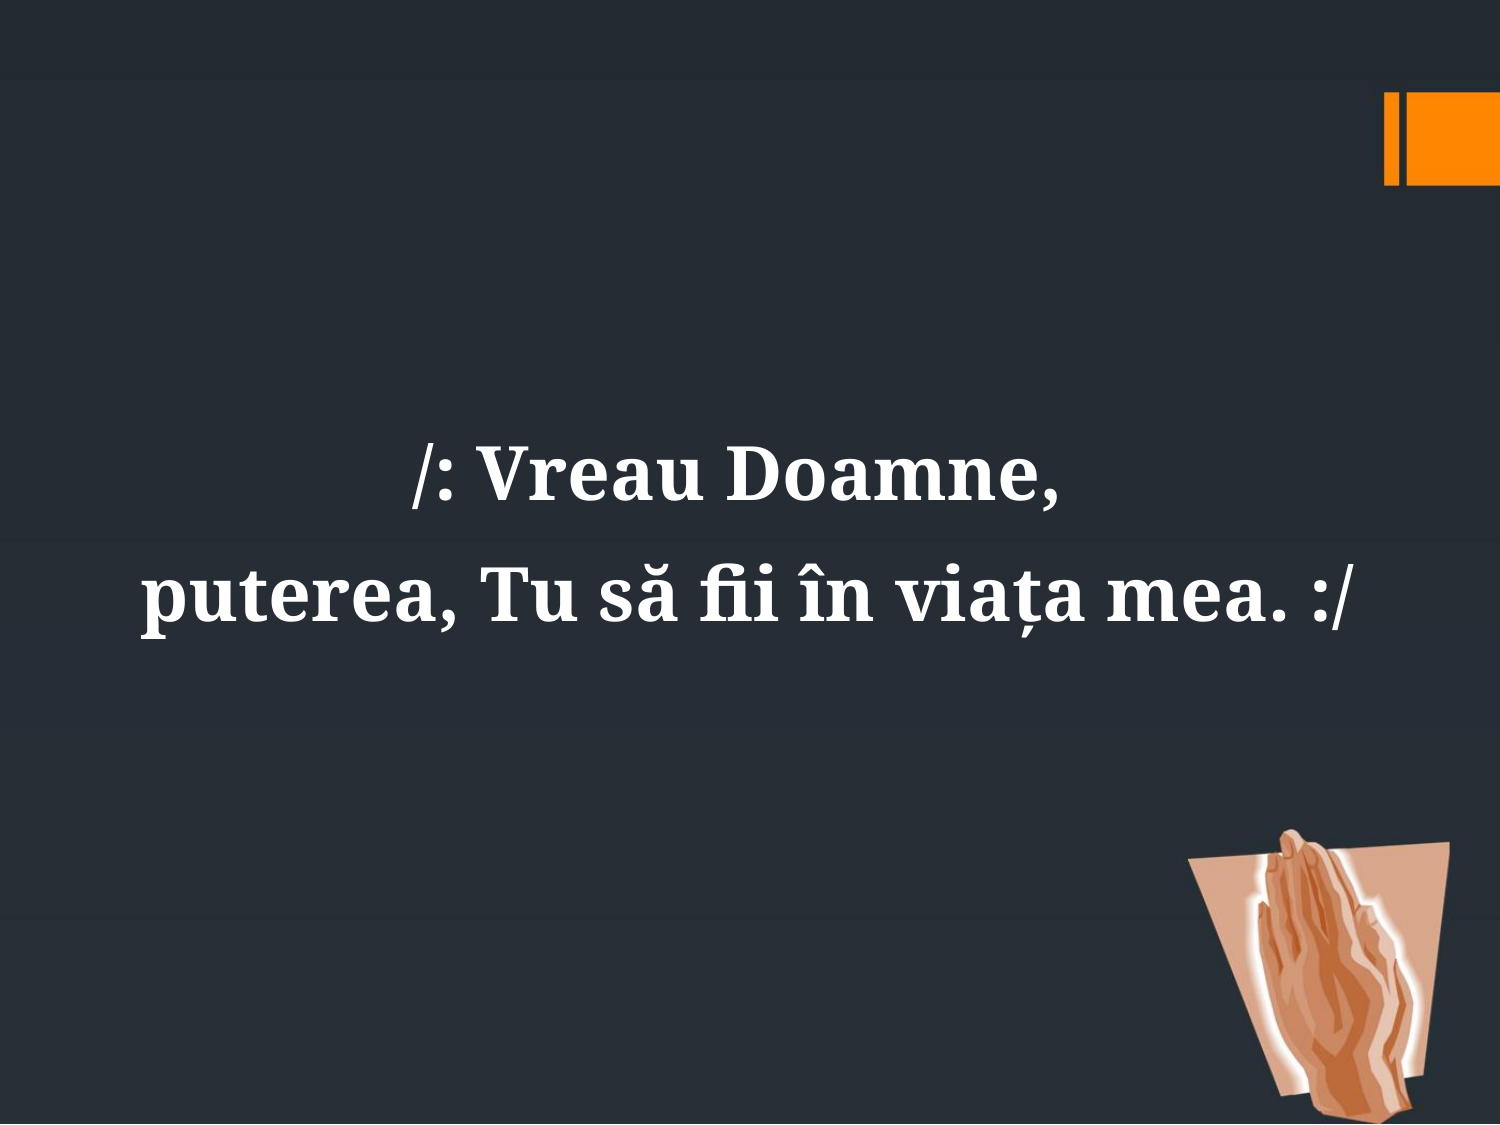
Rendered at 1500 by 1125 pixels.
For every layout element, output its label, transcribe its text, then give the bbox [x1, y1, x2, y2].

subtitle /: Vreau Doamne, puterea, Tu să fii în viaţa mea. :/ [87, 412, 1388, 676]
picture [0, 0, 1500, 1124]
